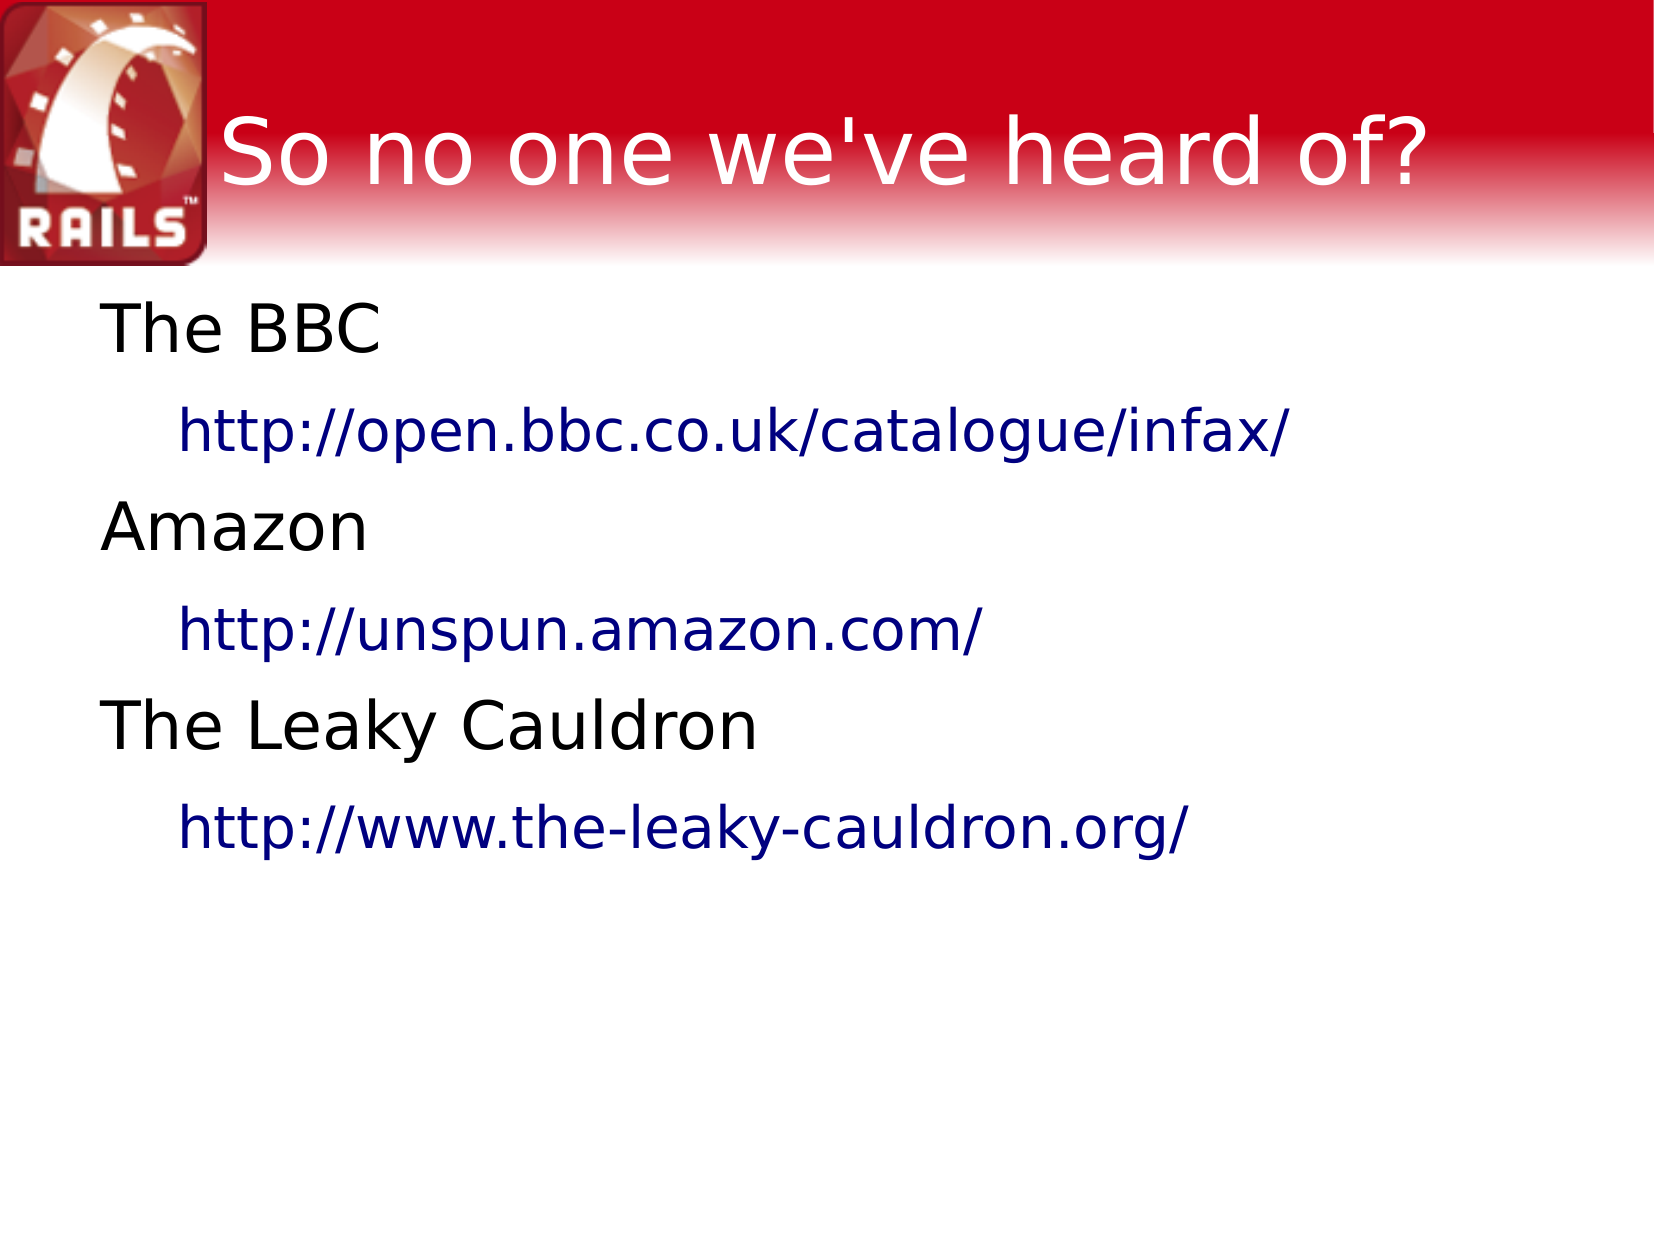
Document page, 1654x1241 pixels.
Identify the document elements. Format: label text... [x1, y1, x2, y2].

list The BBC http://open.bbc.co.uk/catalogue/infax/ Amazon http://unspun.amazon.com/ The Leaky Cauldron http://www.the-leaky-cauldron.org/ [82, 290, 1571, 1094]
picture [0, 2, 207, 266]
title So no one we've heard of? [82, 56, 1571, 250]
